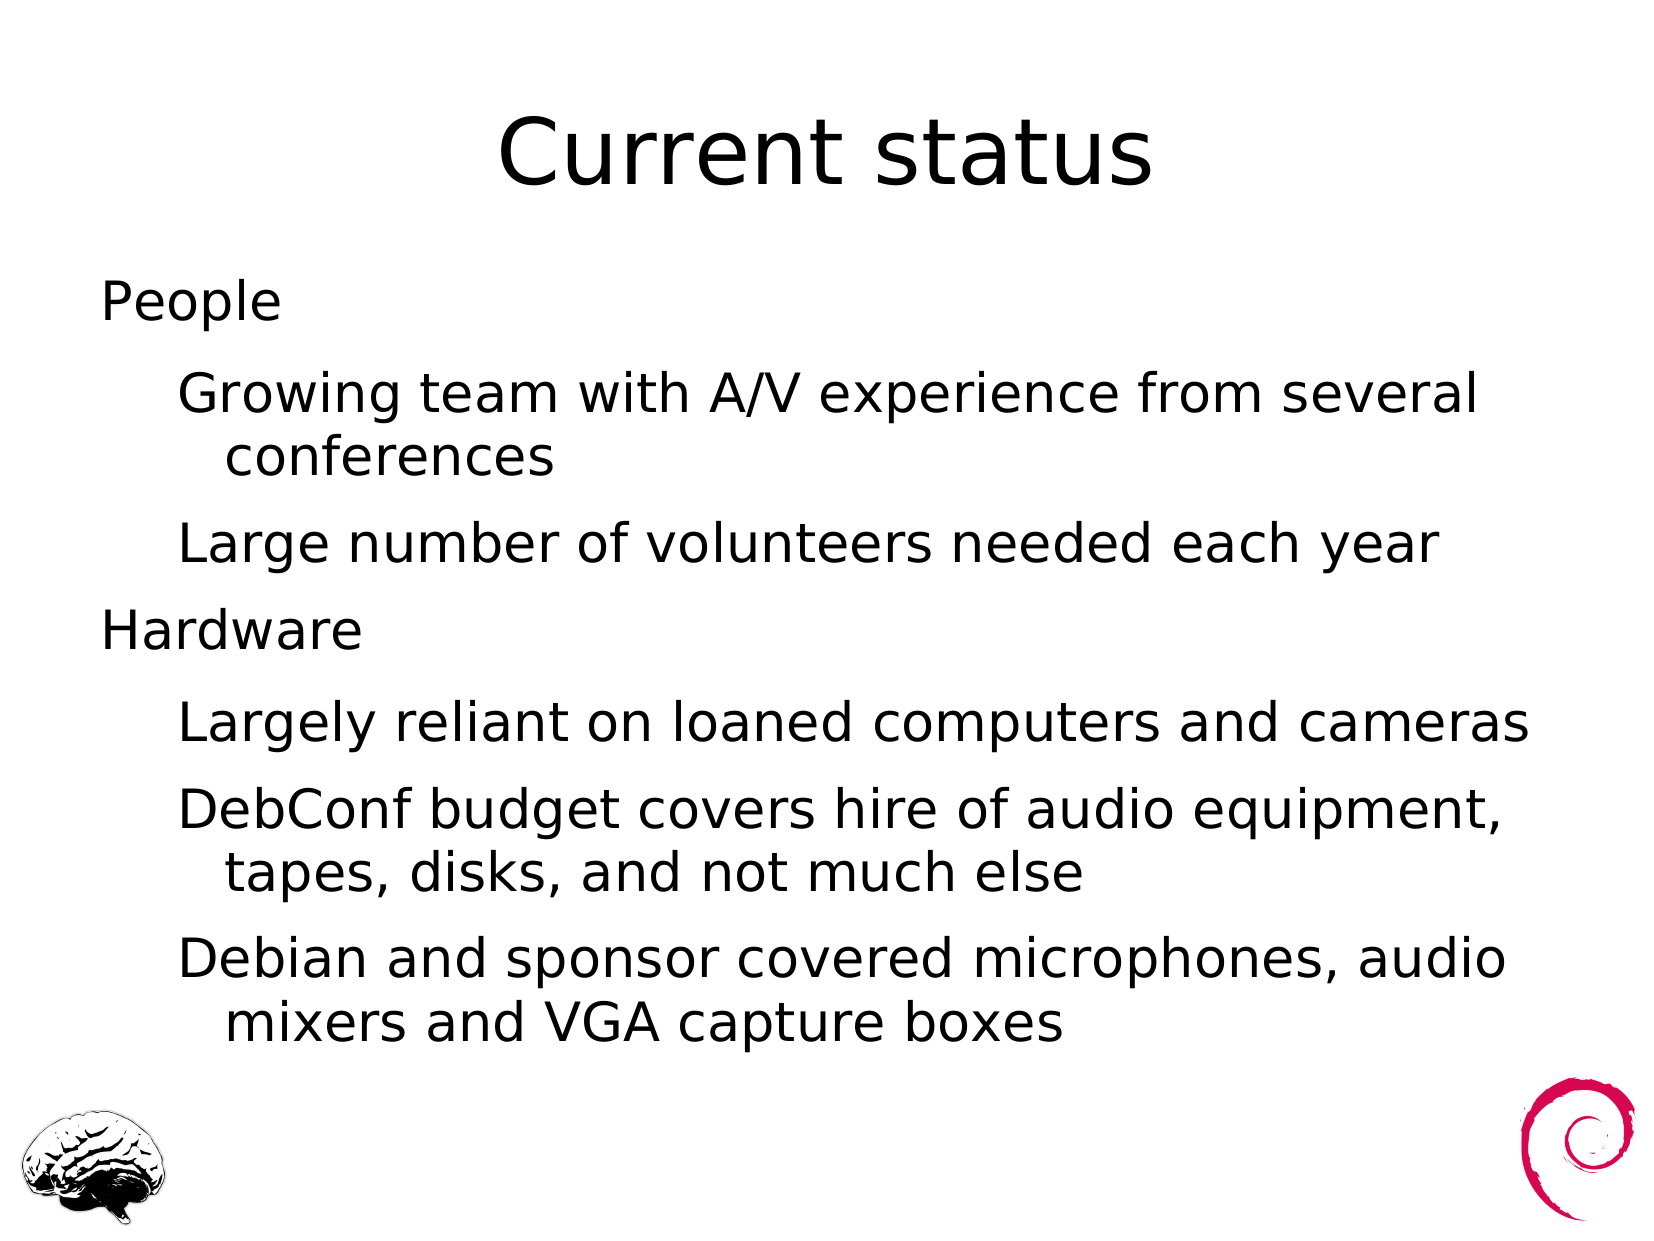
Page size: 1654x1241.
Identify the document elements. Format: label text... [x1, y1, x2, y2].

picture [19, 1108, 168, 1241]
list People Growing team with A/V experience from several conferences Large number of volunteers needed each year Hardware Largely reliant on loaned computers and cameras DebConf budget covers hire of audio equipment, tapes, disks, and not much else Debian and sponsor covered microphones, audio mixers and VGA capture boxes [82, 270, 1571, 1117]
title Current status [82, 49, 1571, 257]
picture [1519, 1075, 1638, 1222]
